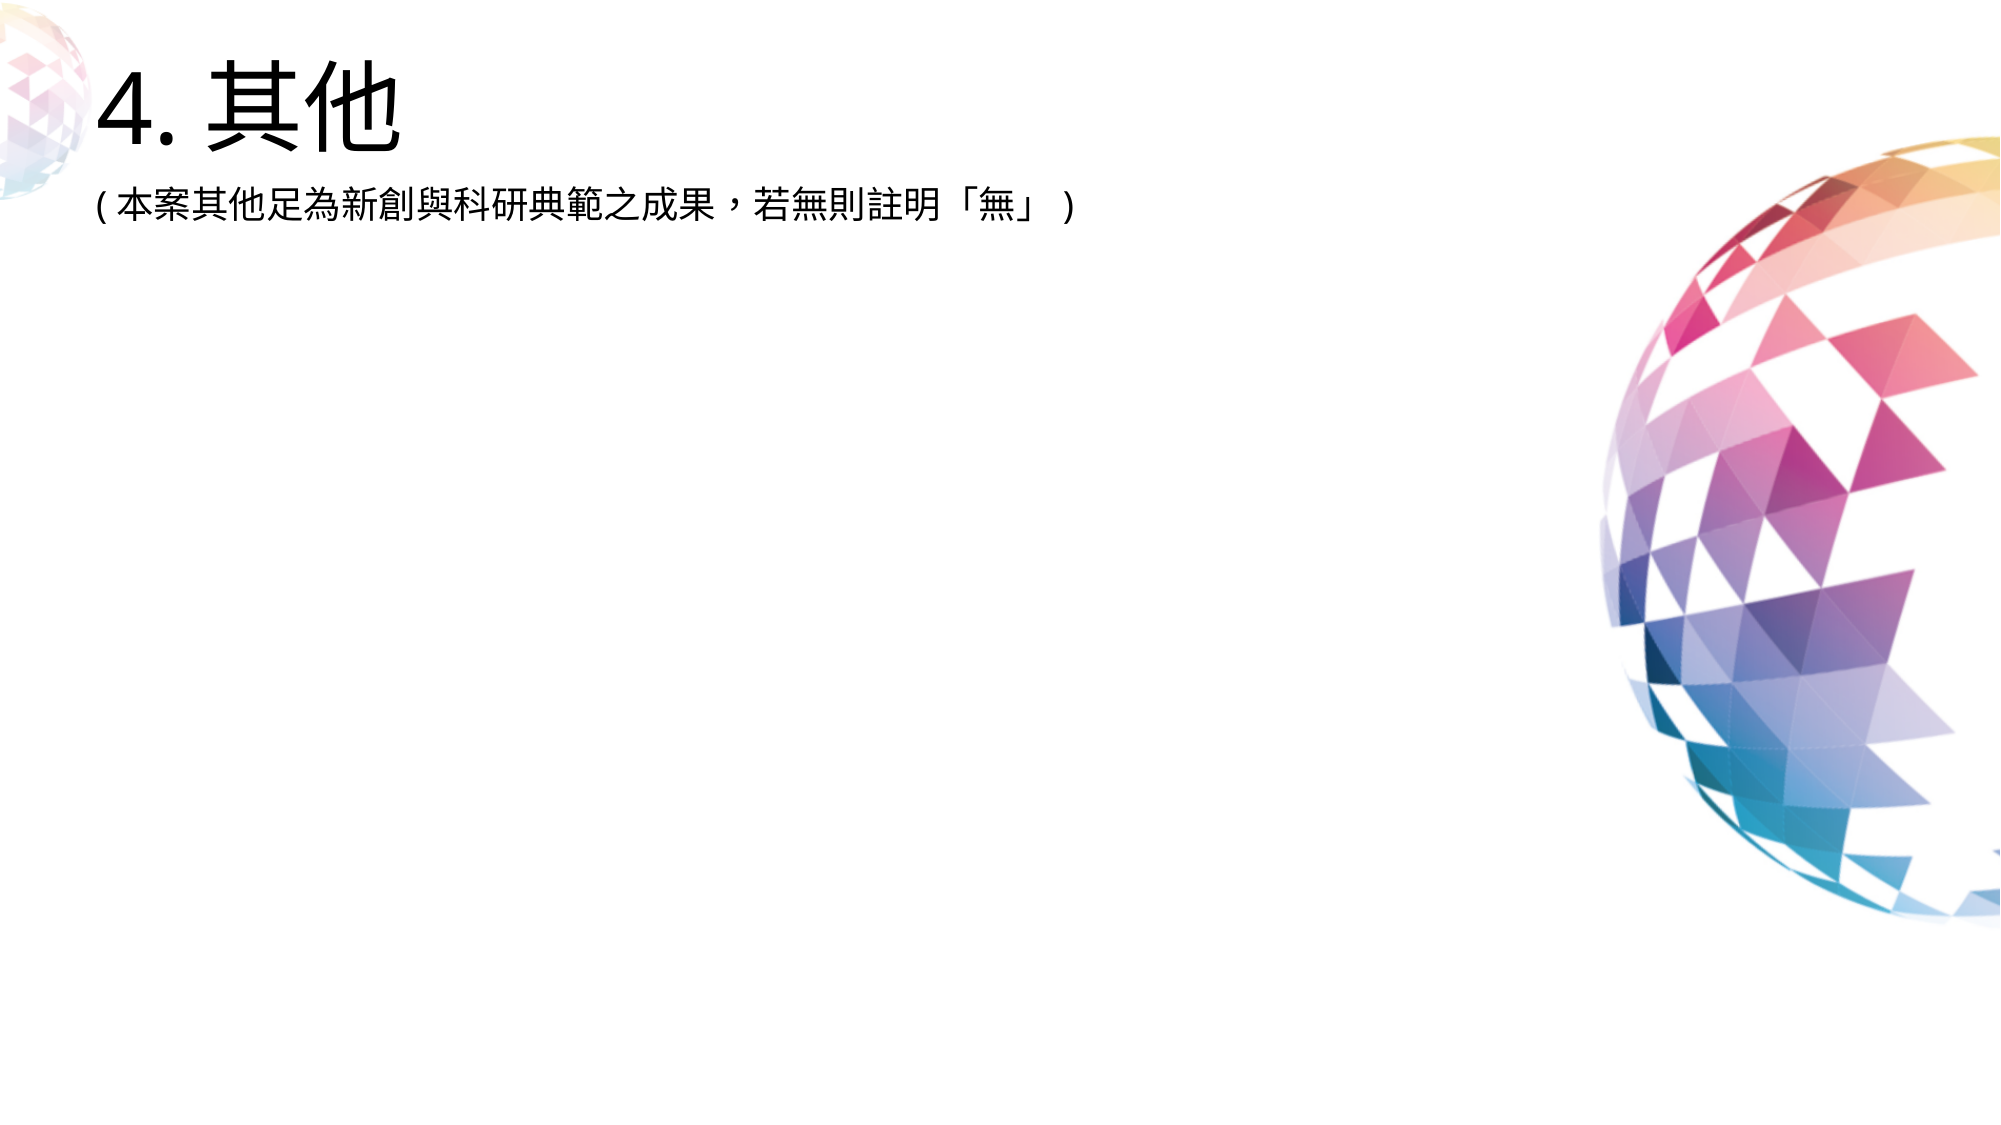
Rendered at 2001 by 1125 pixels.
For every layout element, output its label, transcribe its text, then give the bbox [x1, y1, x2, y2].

picture [0, 0, 2000, 1125]
text_box 4.其他 [81, 26, 1807, 174]
text_box (本案其他足為新創與科研典範之成果，若無則註明「無」) [81, 173, 1094, 235]
text_box [137, 299, 1863, 1014]
